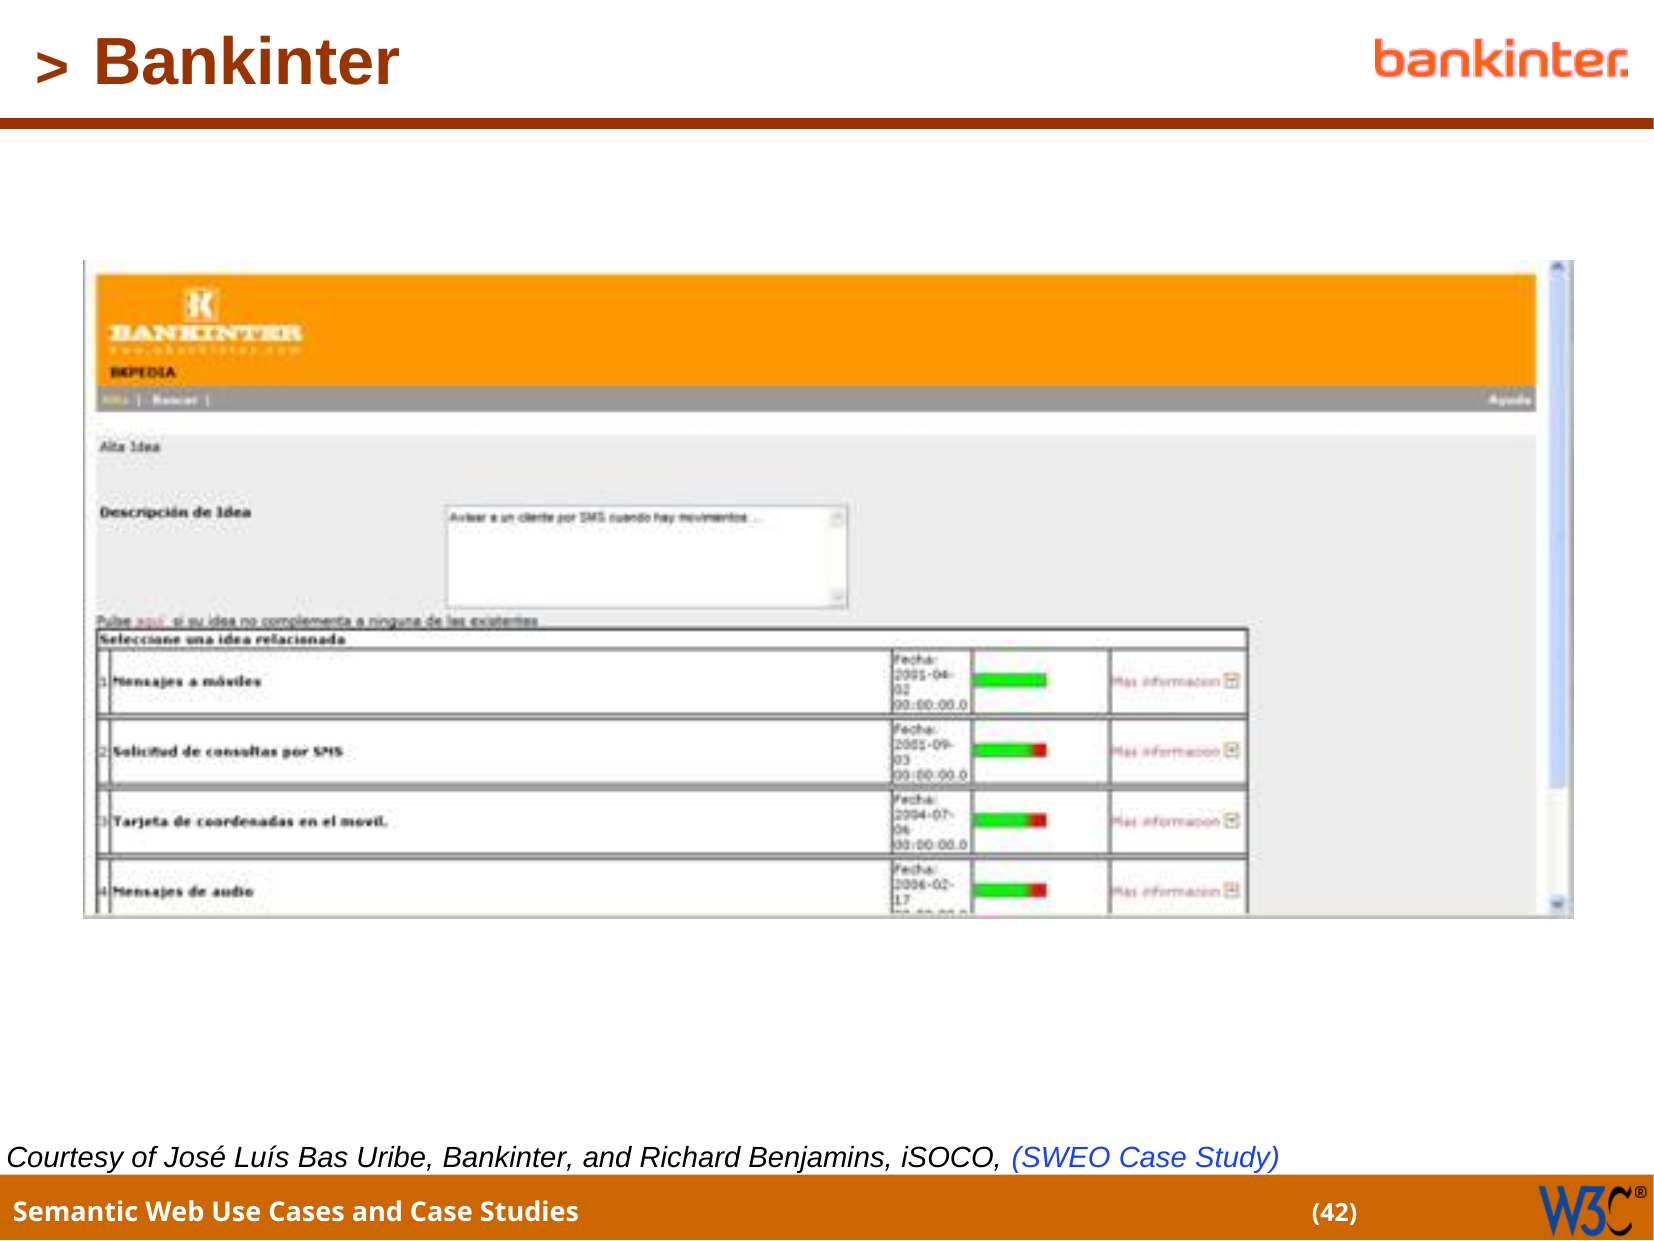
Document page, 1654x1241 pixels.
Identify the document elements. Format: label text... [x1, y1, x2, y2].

picture [83, 260, 1574, 919]
title Bankinter [93, 0, 1493, 124]
text_box Courtesy of José Luís Bas Uribe, Bankinter, and Richard Benjamins, iSOCO, (SWEO Case Study) [6, 1139, 1281, 1173]
picture [1535, 1183, 1651, 1240]
picture [1375, 36, 1628, 83]
